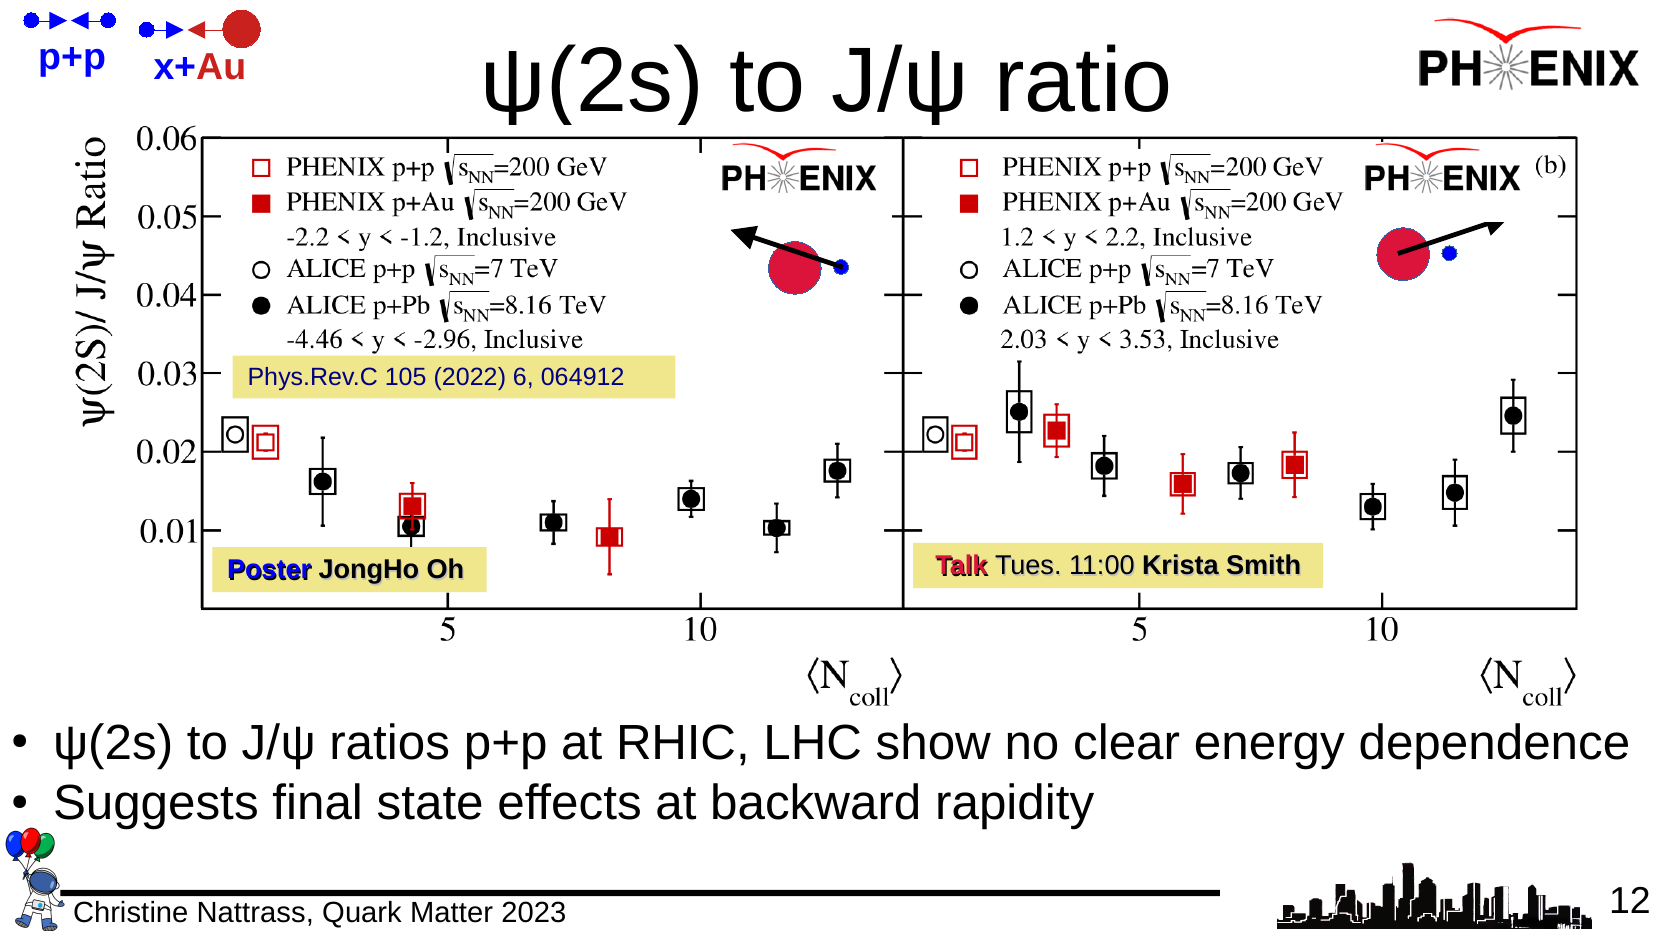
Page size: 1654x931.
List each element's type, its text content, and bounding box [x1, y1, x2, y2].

text_box [222, 10, 261, 37]
text_box [783, 241, 819, 256]
picture [75, 17, 1654, 706]
picture [0, 883, 79, 931]
text_box Poster JongHo Oh [212, 547, 487, 593]
text_box [768, 248, 822, 295]
text_box Talk Tues. 11:00 Krista Smith [913, 542, 1324, 589]
text_box Phys.Rev.C 105 (2022) 6, 064912 [232, 355, 676, 399]
text_box x+Au [138, 37, 266, 95]
picture [1277, 883, 1592, 929]
text_box [1376, 227, 1430, 281]
text_box [100, 12, 116, 28]
text_box [23, 12, 39, 28]
text_box [139, 22, 155, 37]
text_box [1441, 245, 1458, 261]
text_box p+p [23, 28, 122, 86]
text_box [833, 259, 849, 275]
title ψ(2s) to J/ψ ratio [82, 1, 1571, 125]
list ψ(2s) to J/ψ ratios p+p at RHIC, LHC show no clear energy dependence Suggests final state effects at backward rapidity [0, 714, 1649, 883]
